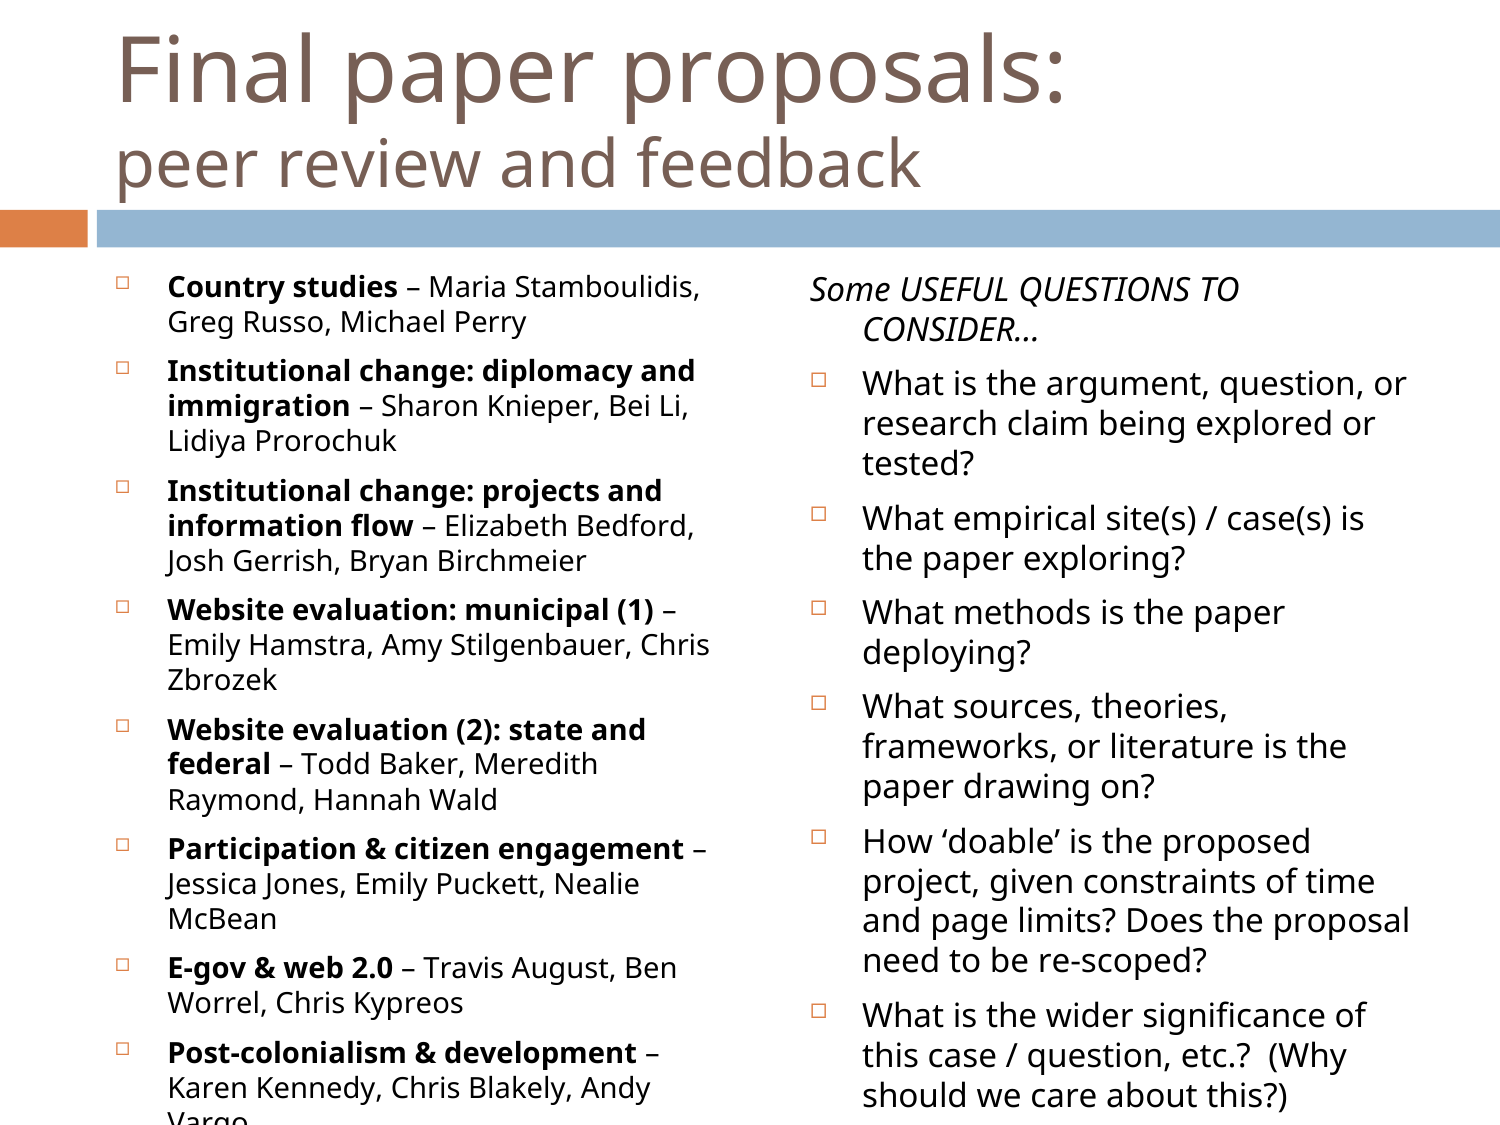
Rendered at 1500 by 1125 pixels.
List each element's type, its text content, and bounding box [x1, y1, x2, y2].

list Some USEFUL QUESTIONS TO CONSIDER… What is the argument, question, or research claim being explored or tested? What empirical site(s) / case(s) is the paper exploring? What methods is the paper deploying? What sources, theories, frameworks, or literature is the paper drawing on? How ‘doable’ is the proposed project, given constraints of time and page limits? Does the proposal need to be re-scoped? What is the wider significance of this case / question, etc.? (Why should we care about this?) ** Suggestions re: additional sources, focusing, clarification, structure, etc. ** [794, 260, 1433, 1017]
list Country studies – Maria Stamboulidis, Greg Russo, Michael Perry Institutional change: diplomacy and immigration – Sharon Knieper, Bei Li, Lidiya Prorochuk Institutional change: projects and information flow – Elizabeth Bedford, Josh Gerrish, Bryan Birchmeier Website evaluation: municipal (1) – Emily Hamstra, Amy Stilgenbauer, Chris Zbrozek Website evaluation (2): state and federal – Todd Baker, Meredith Raymond, Hannah Wald Participation & citizen engagement – Jessica Jones, Emily Puckett, Nealie McBean E-gov & web 2.0 – Travis August, Ben Worrel, Chris Kypreos Post-colonialism & development – Karen Kennedy, Chris Blakely, Andy Vargo [99, 260, 738, 1011]
title Final paper proposals: peer review and feedback [99, 3, 1438, 209]
